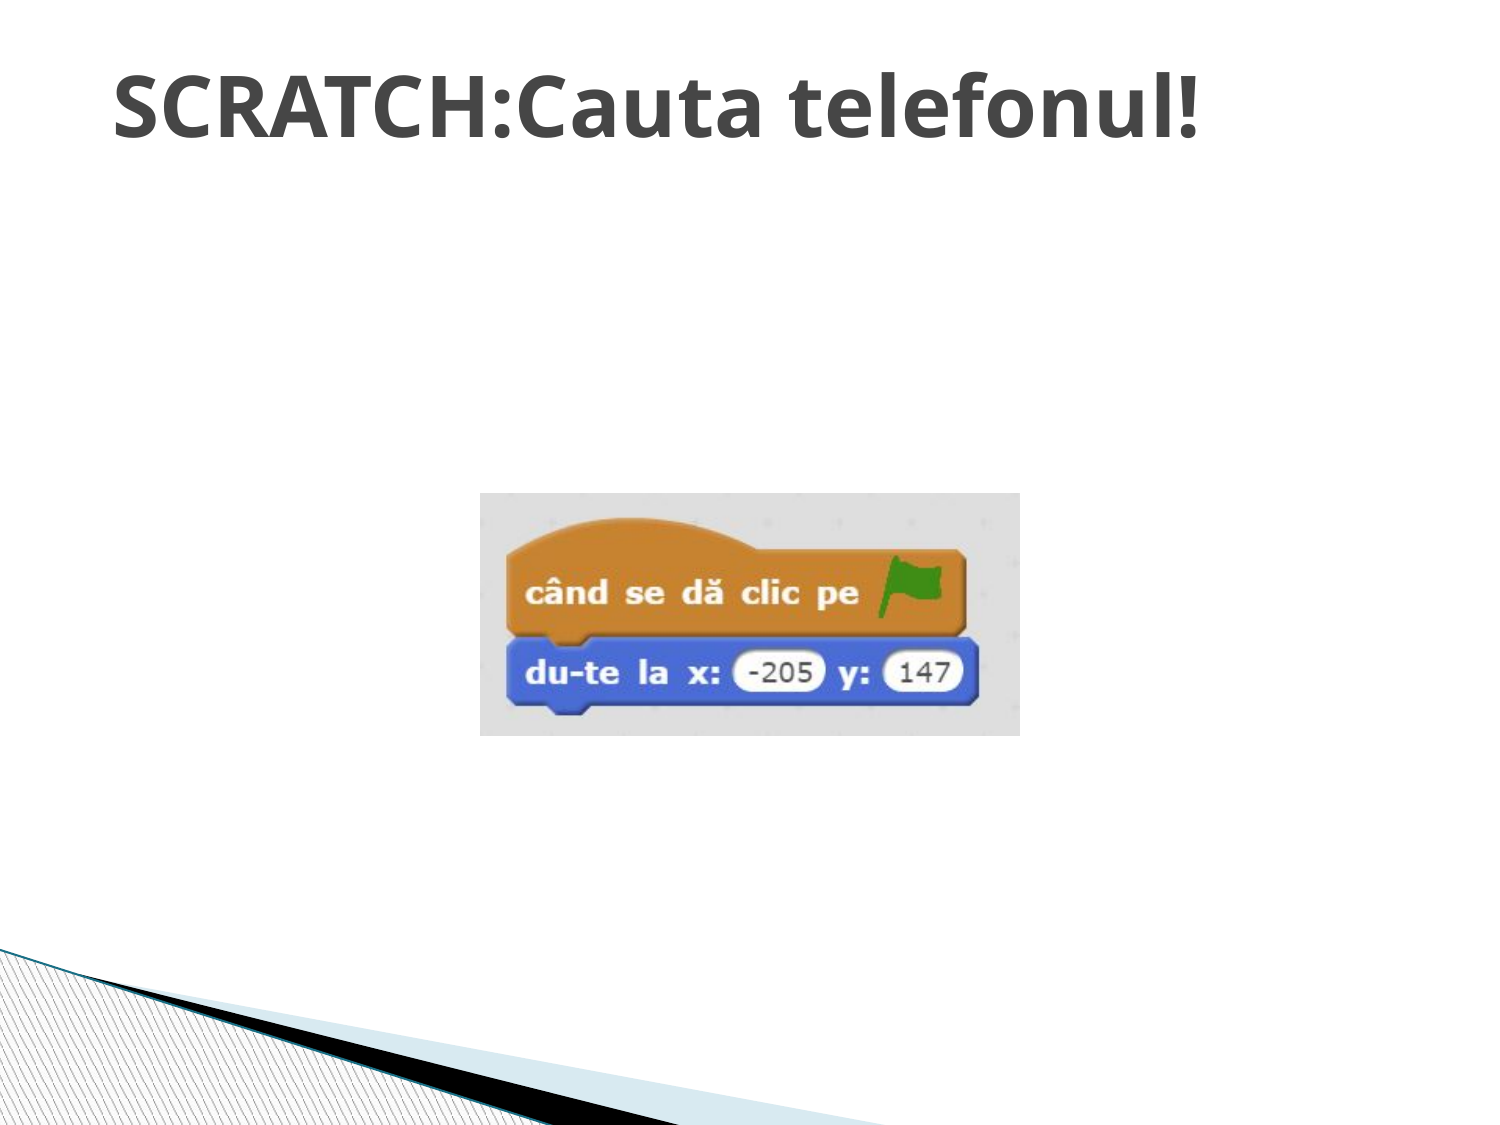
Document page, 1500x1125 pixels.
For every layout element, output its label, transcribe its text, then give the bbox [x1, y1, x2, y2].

picture [0, 952, 543, 1125]
picture [480, 493, 1020, 736]
title SCRATCH:Cauta telefonul! [75, 45, 1425, 233]
